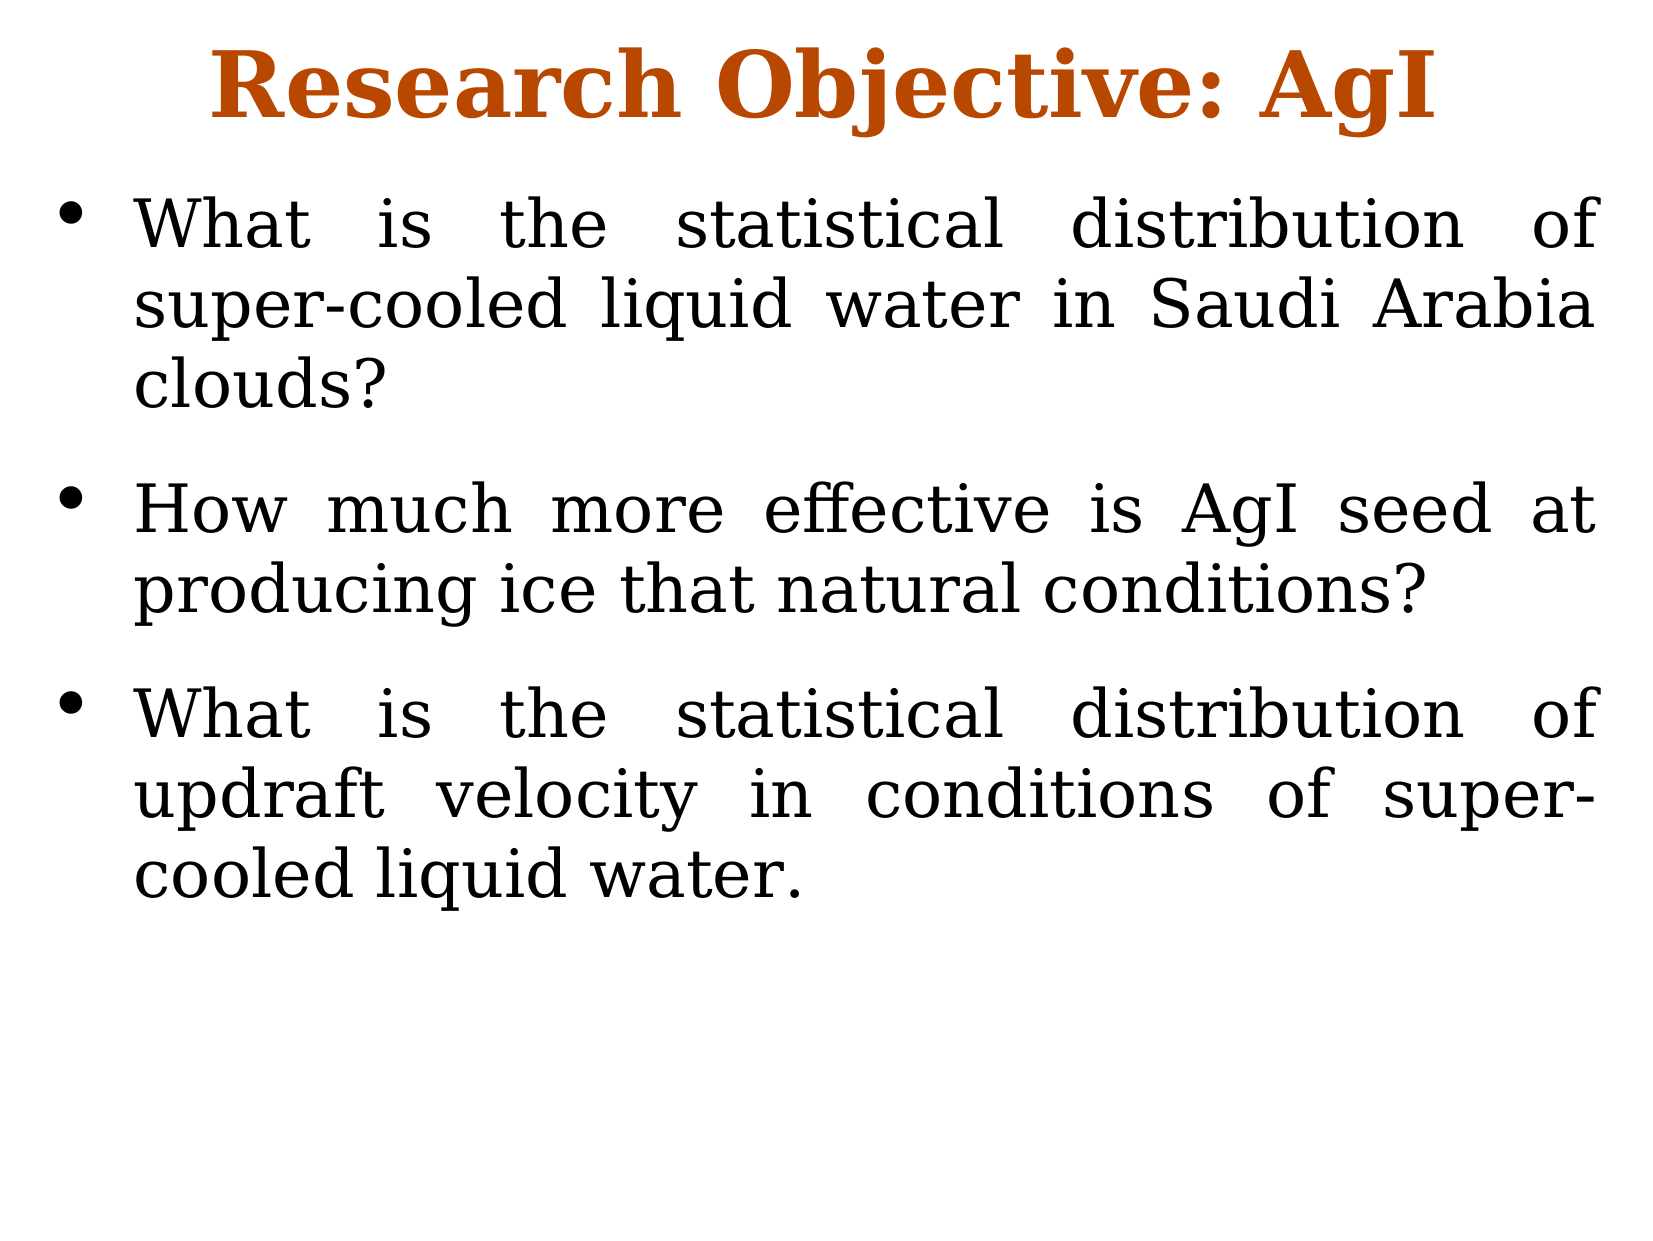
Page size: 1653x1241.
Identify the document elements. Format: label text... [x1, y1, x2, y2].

text_box What is the statistical distribution of super-cooled liquid water in Saudi Arabia clouds? How much more effective is AgI seed at producing ice that natural conditions? What is the statistical distribution of updraft velocity in conditions of super-cooled liquid water. [45, 173, 1613, 1129]
text_box Research Objective: AgI [0, 31, 1650, 144]
